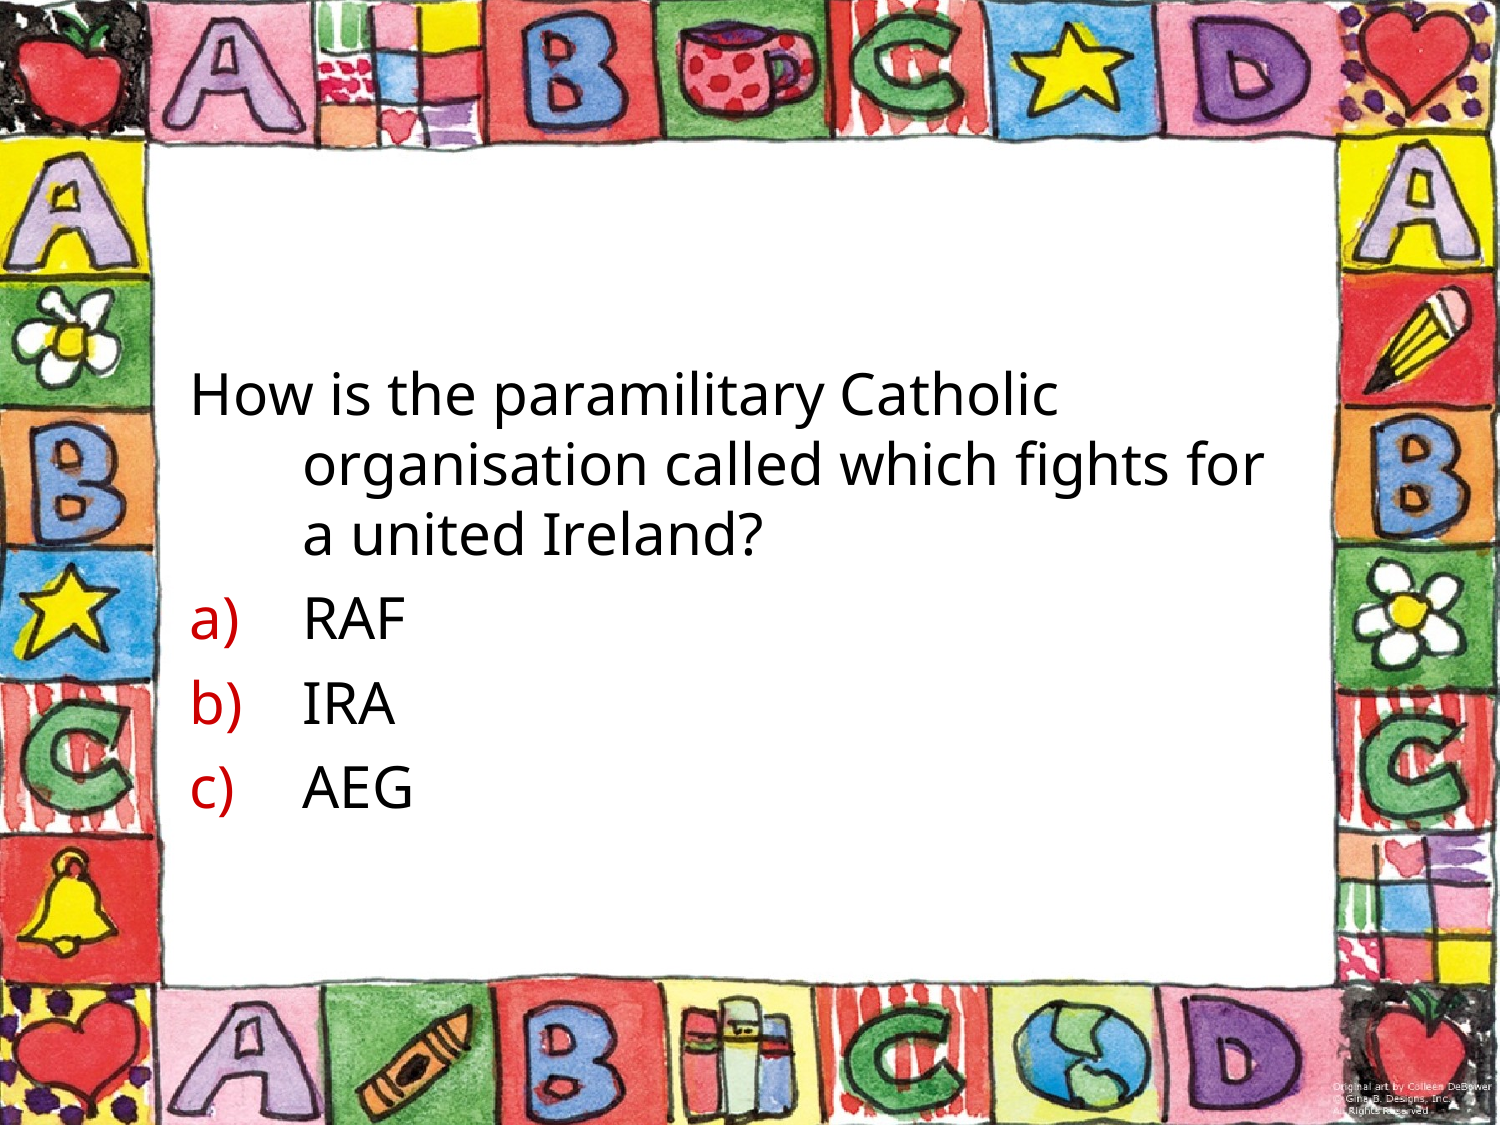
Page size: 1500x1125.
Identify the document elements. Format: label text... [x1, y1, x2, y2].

list How is the paramilitary Catholic organisation called which fights for a united Ireland? RAF IRA AEG [174, 350, 1326, 951]
picture [0, 0, 1500, 1125]
